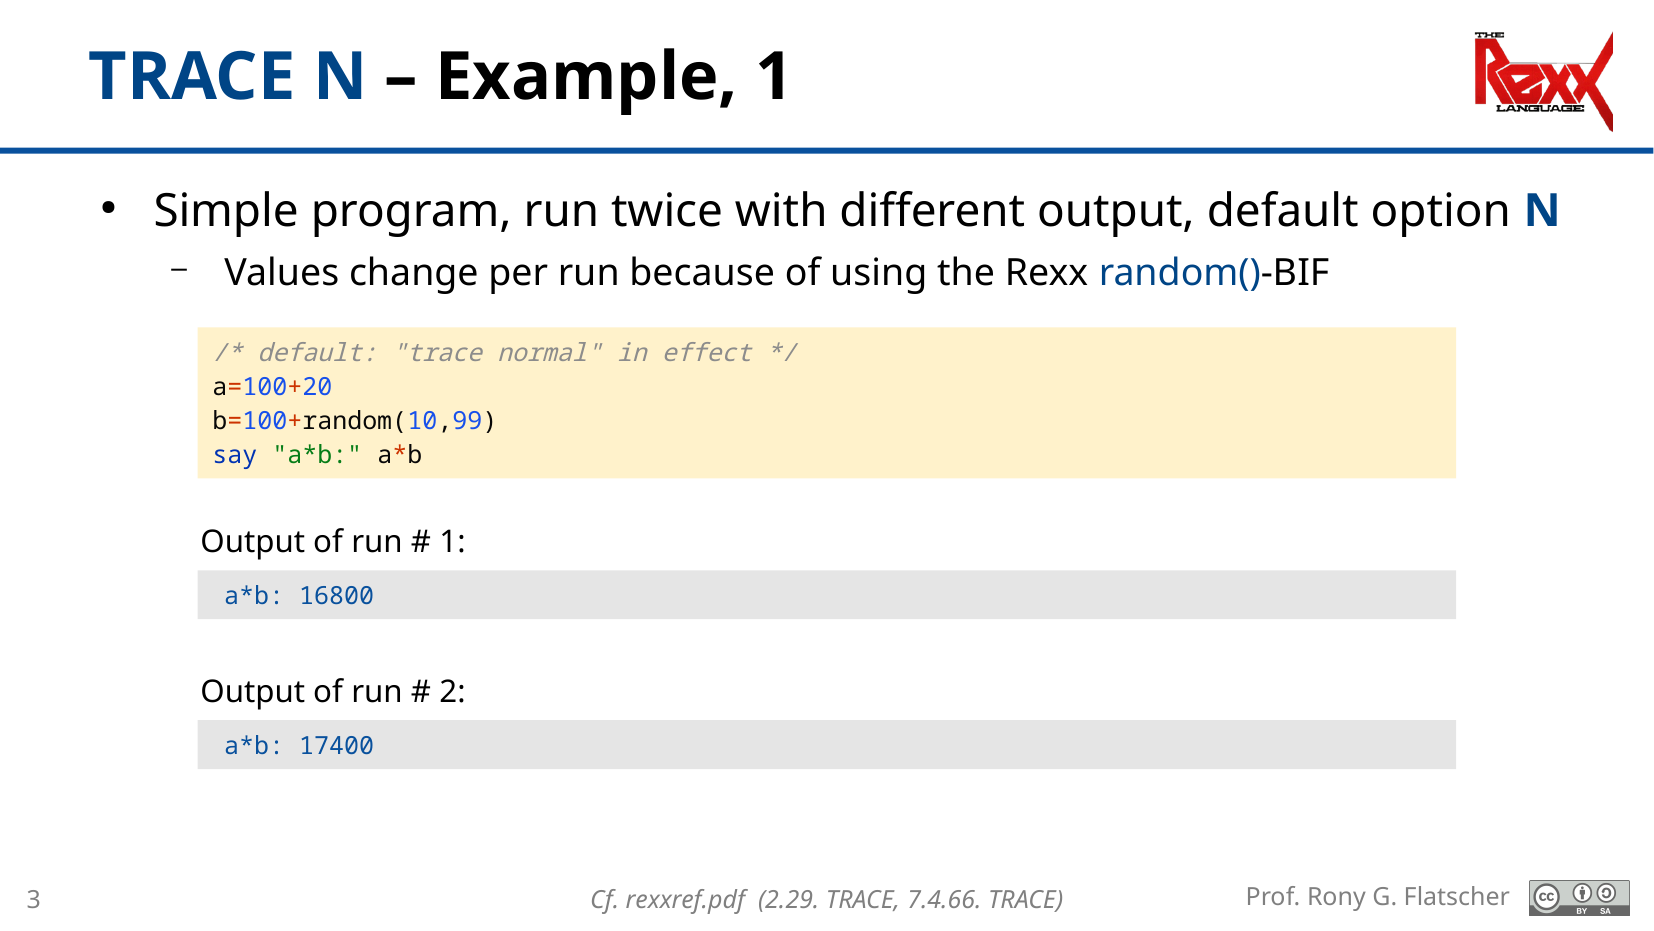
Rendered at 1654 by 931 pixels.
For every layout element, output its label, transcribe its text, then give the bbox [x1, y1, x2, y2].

text_box a*b: 17400 [197, 720, 1457, 768]
list Simple program, run twice with different output, default option N Values change per run because of using the Rexx random()-BIF [82, 177, 1582, 857]
text_box Cf. rexxref.pdf (2.29. TRACE, 7.4.66. TRACE) [0, 874, 1654, 922]
text_box Output of run # 2: [185, 661, 1484, 717]
text_box /* default: "trace normal" in effect */ a=100+20 b=100+random(10,99) say "a*b:" a*b [197, 327, 1457, 474]
text_box a*b: 16800 [197, 570, 1457, 618]
text_box Output of run # 1: [185, 511, 1484, 567]
title TRACE N – Example, 1 [29, 0, 1654, 148]
